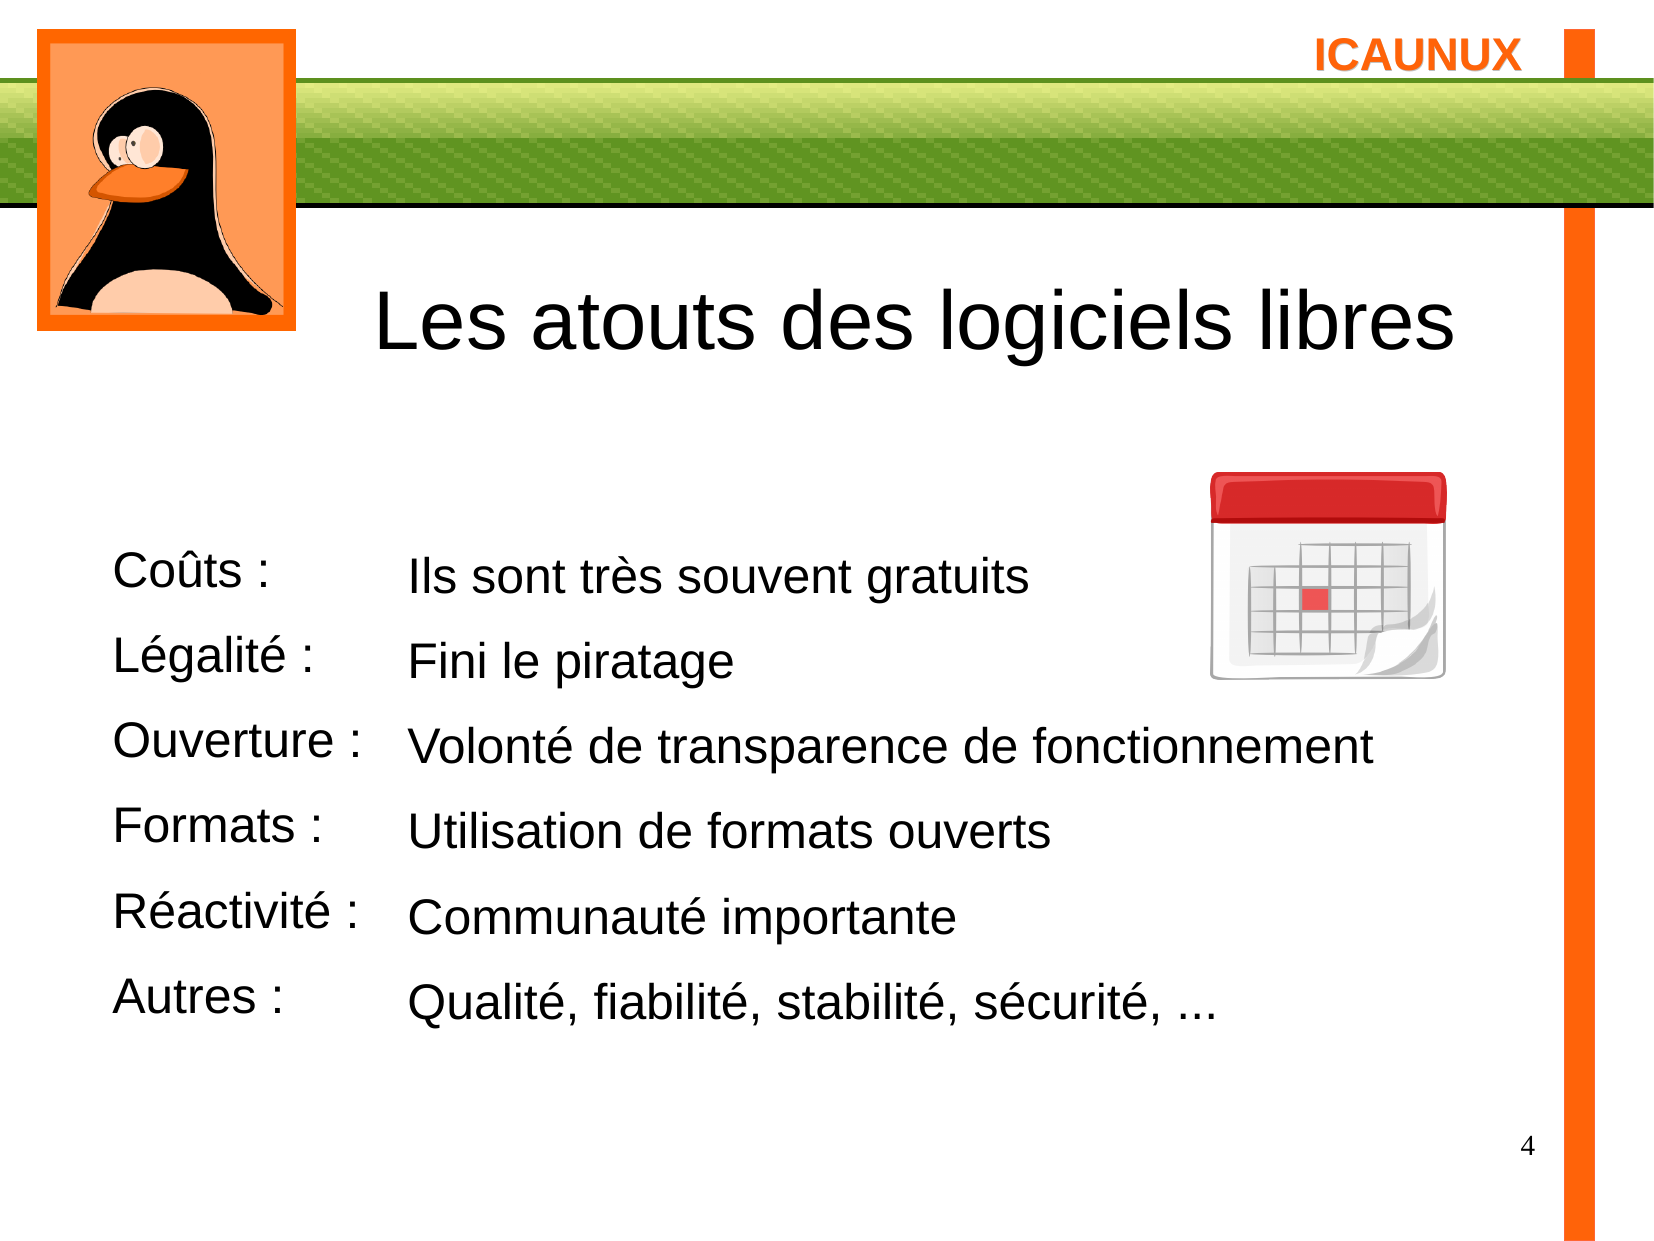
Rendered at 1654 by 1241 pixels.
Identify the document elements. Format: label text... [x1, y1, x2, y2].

title Les atouts des logiciels libres [324, 253, 1506, 387]
list Ils sont très souvent gratuits Fini le piratage Volonté de transparence de fonctionnement Utilisation de formats ouverts Communauté importante Qualité, fiabilité, stabilité, sécurité, ... [407, 548, 1412, 1069]
list Coûts : Légalité : Ouverture : Formats : Réactivité : Autres : [112, 542, 438, 1063]
picture [1210, 472, 1447, 680]
picture [0, 29, 1654, 331]
